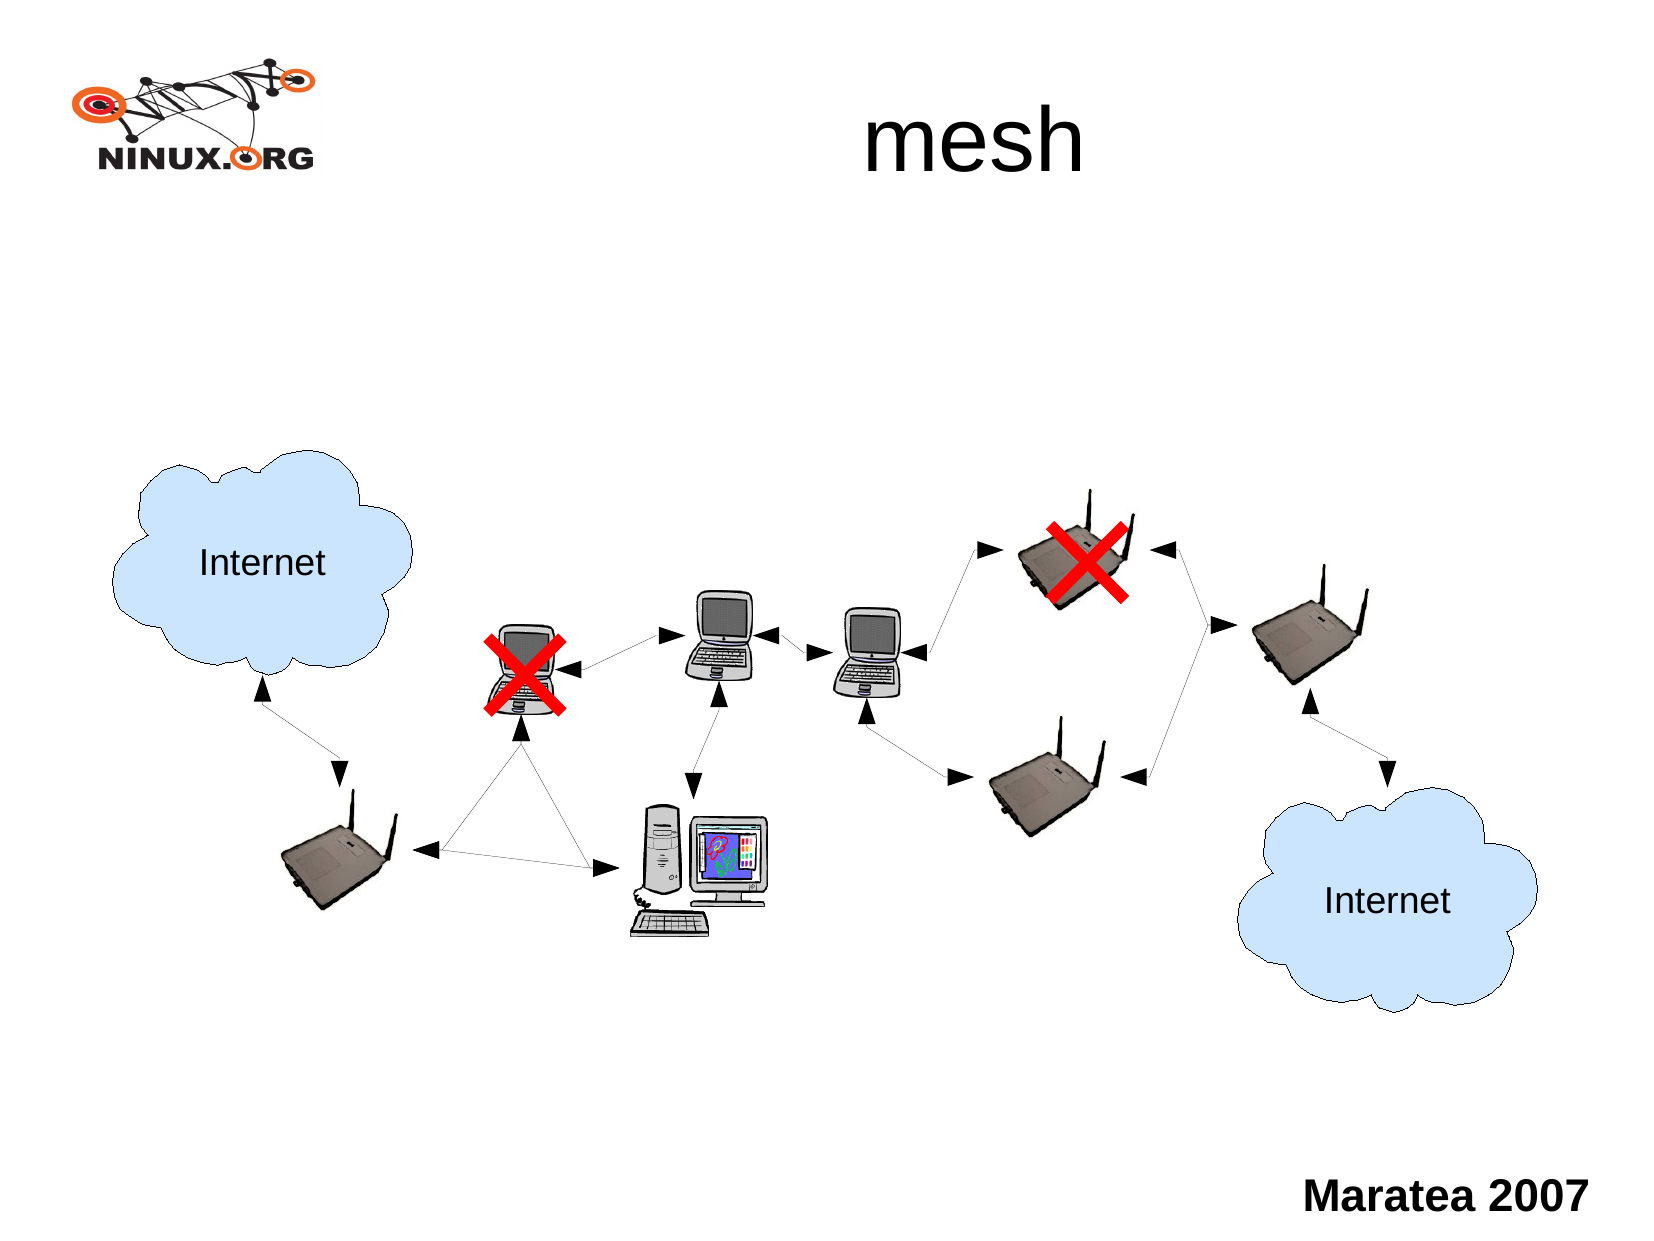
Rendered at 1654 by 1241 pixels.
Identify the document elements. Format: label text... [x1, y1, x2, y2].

text_box Maratea 2007 [1275, 1162, 1651, 1237]
picture [266, 787, 413, 913]
picture [1003, 487, 1150, 613]
picture [974, 714, 1121, 840]
picture [495, 685, 555, 715]
picture [685, 590, 753, 681]
picture [487, 624, 555, 665]
title mesh [383, 43, 1565, 237]
picture [535, 655, 555, 695]
picture [619, 799, 768, 937]
text_box Internet [112, 450, 413, 676]
picture [1237, 562, 1384, 688]
picture [833, 607, 901, 698]
picture [487, 647, 515, 703]
picture [59, 58, 323, 178]
text_box Internet [1237, 787, 1538, 1013]
